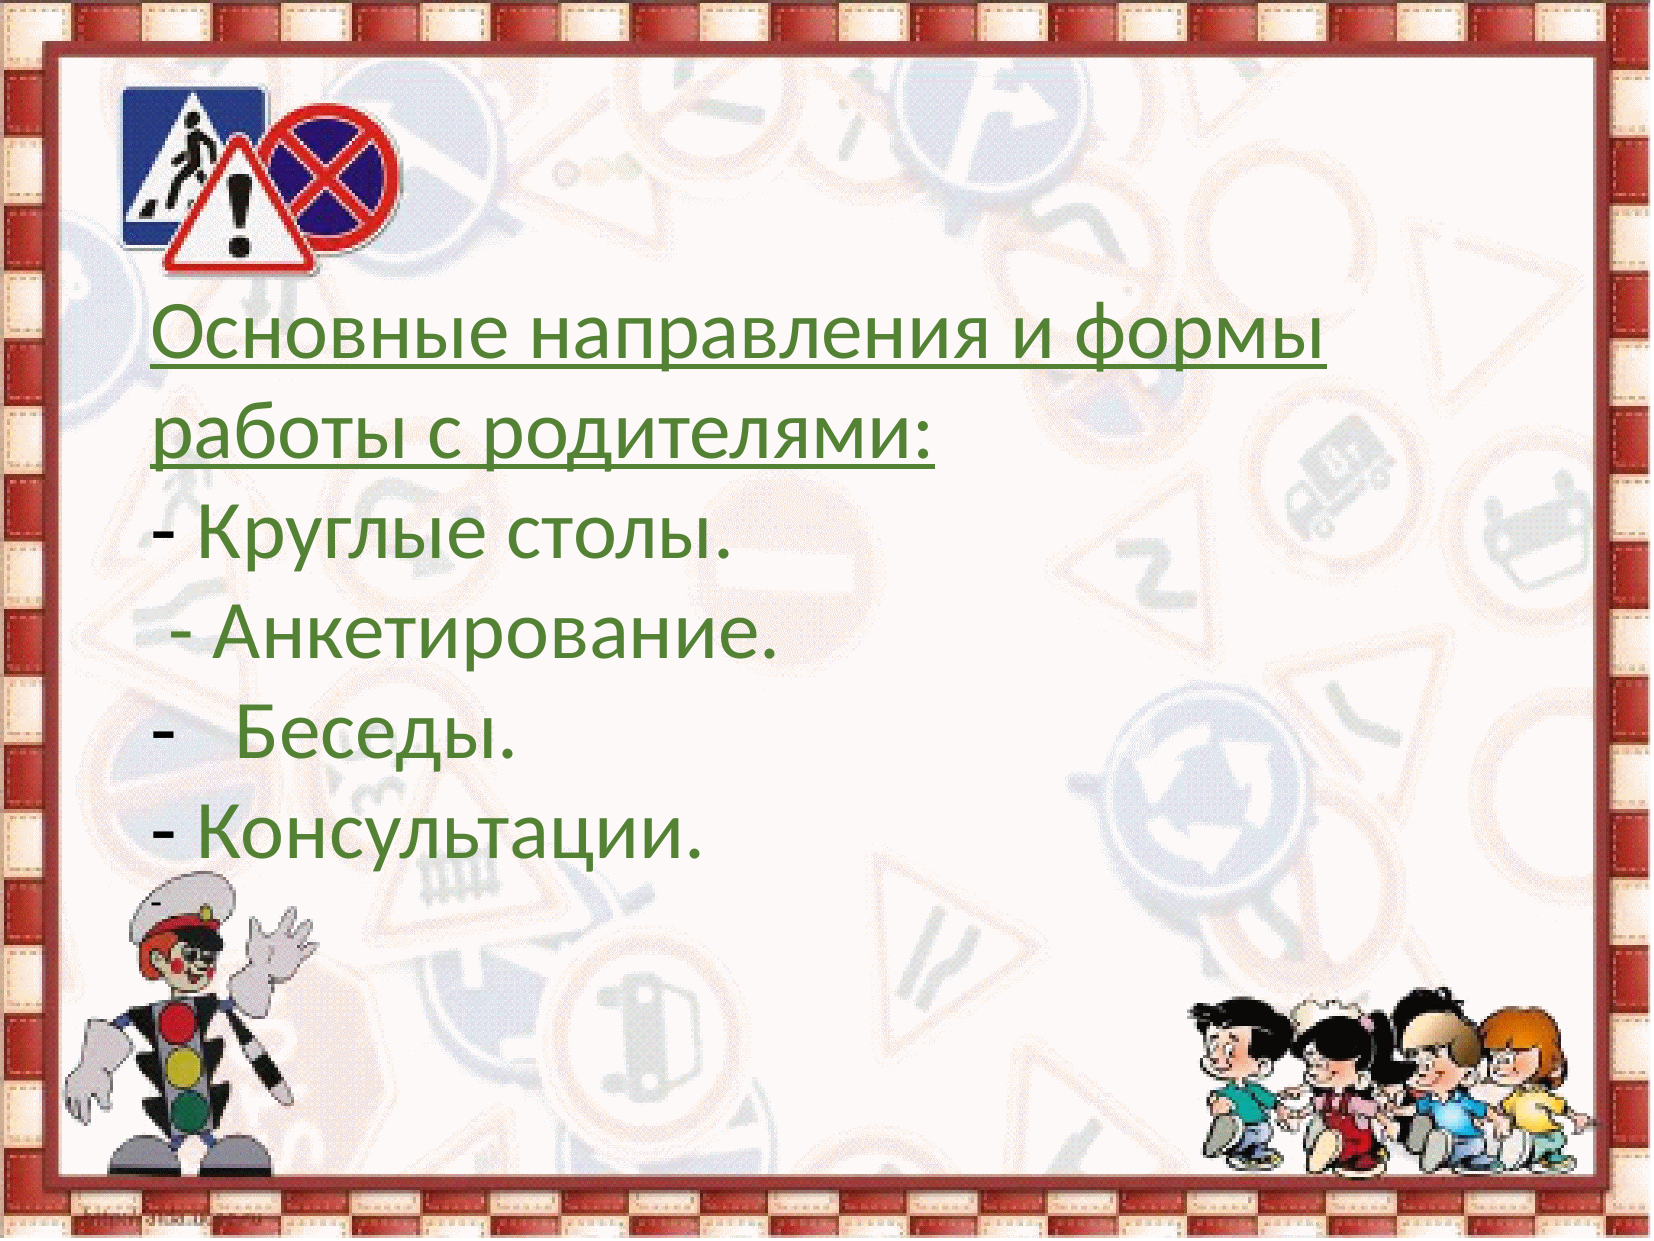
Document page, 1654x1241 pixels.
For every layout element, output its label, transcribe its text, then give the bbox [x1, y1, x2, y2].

picture [0, 0, 1651, 1239]
text_box Основные направления и формы работы с родителями: Круглые столы. - Анкетирование. Беседы. Консультации. [135, 267, 1573, 933]
